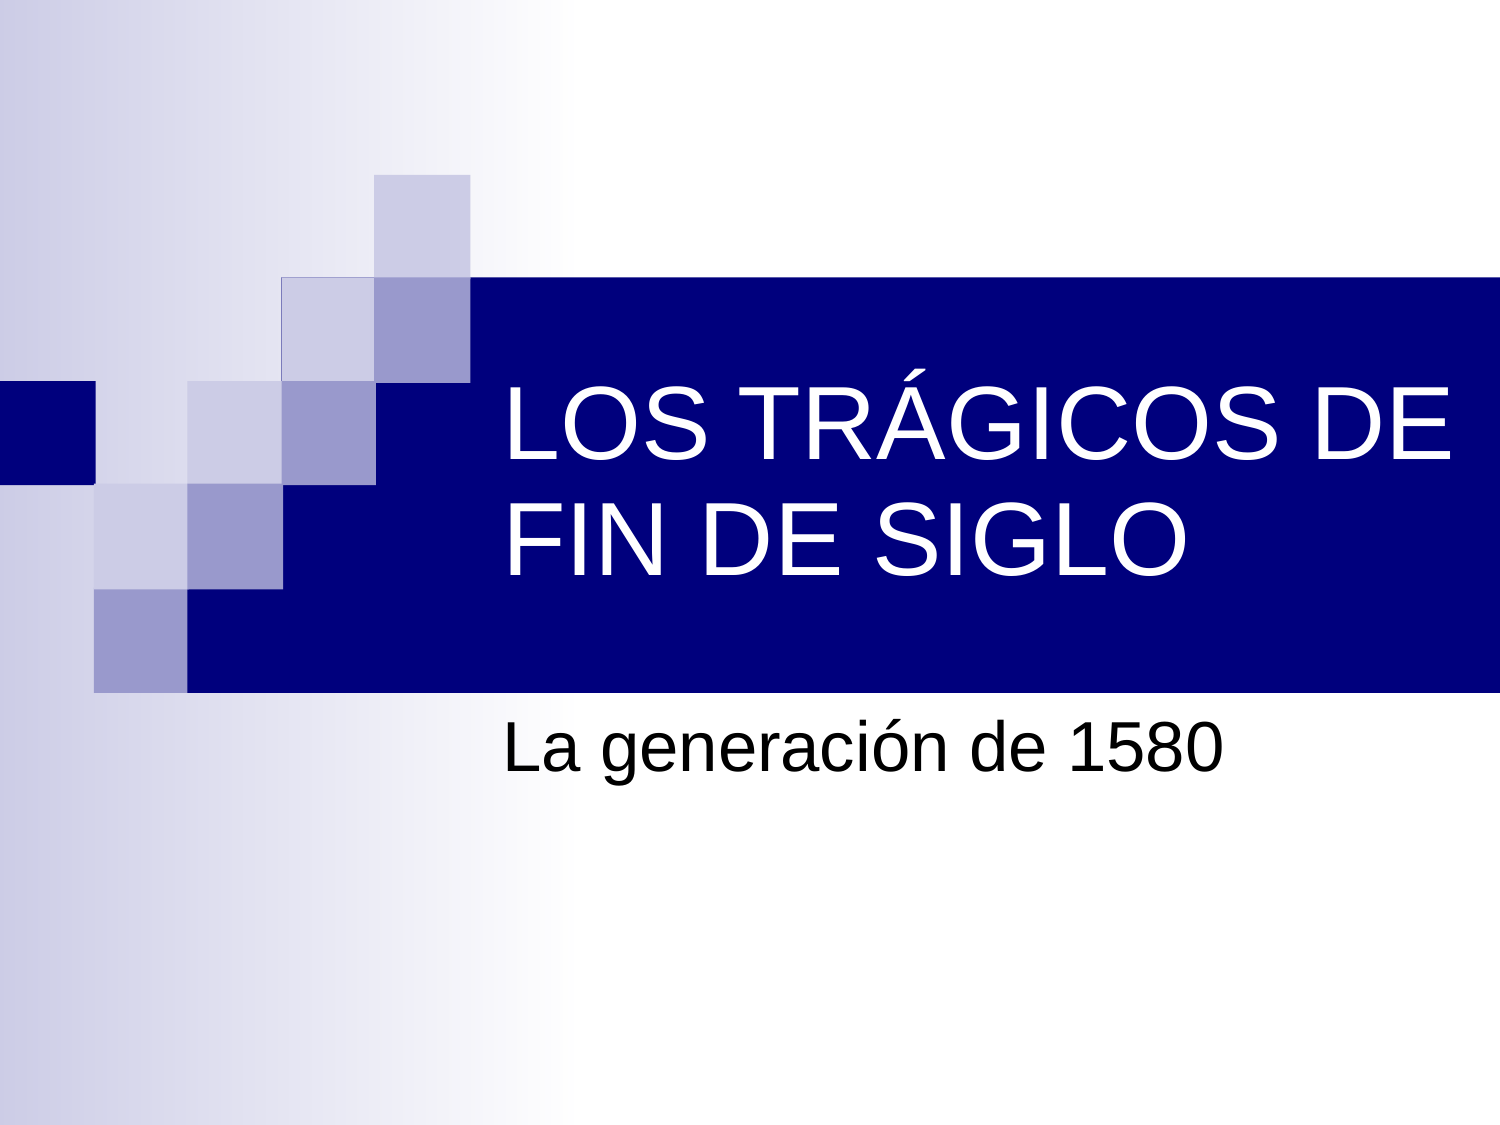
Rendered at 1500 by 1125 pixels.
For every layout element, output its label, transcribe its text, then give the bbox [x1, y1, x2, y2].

subtitle La generación de 1580 [487, 699, 1476, 988]
title LOS TRÁGICOS DE FIN DE SIGLO [487, 299, 1476, 663]
